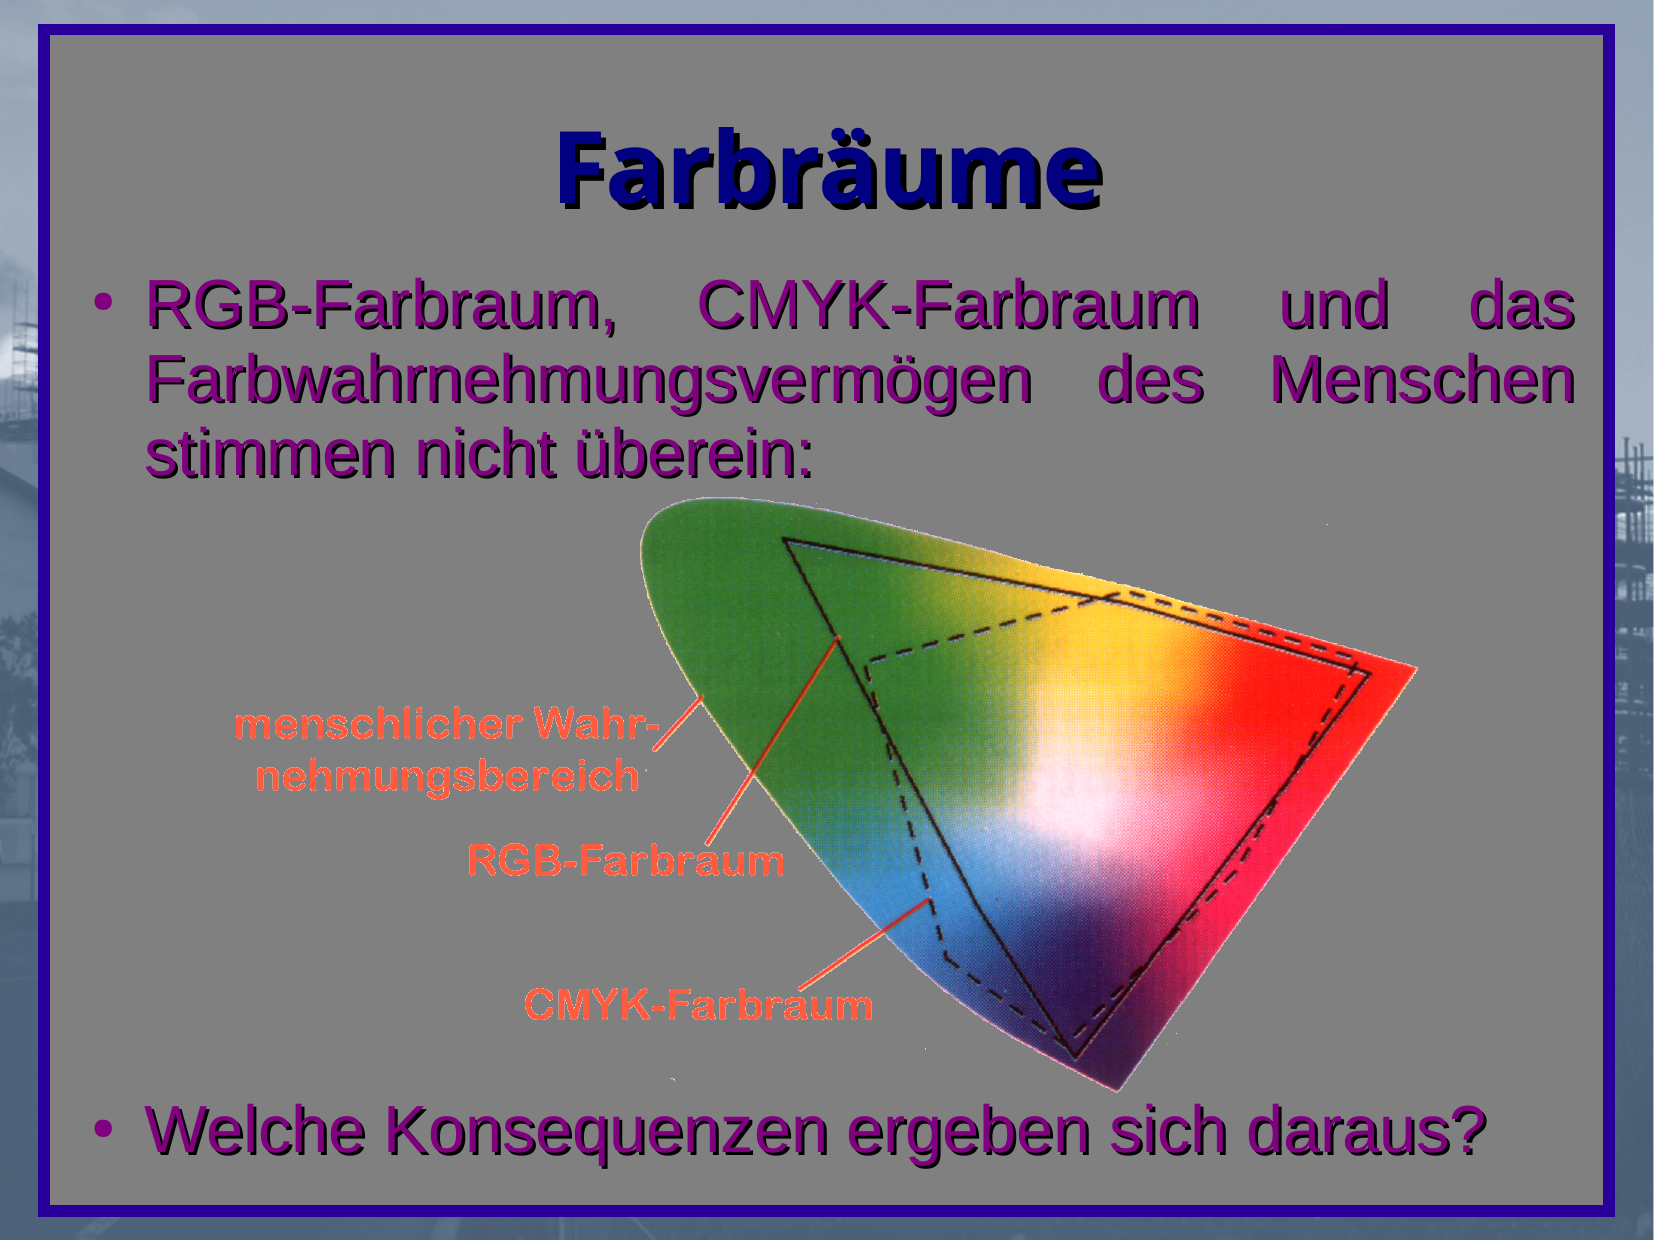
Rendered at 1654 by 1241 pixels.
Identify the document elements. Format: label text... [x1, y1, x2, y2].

list Welche Konsequenzen ergeben sich daraus? [73, 1092, 1577, 1182]
list RGB-Farbraum, CMYK-Farbraum und das Farbwahrnehmungsvermögen des Menschen stimmen nicht überein: [73, 265, 1577, 502]
picture [0, 0, 1654, 1240]
title Farbräume [82, 49, 1571, 265]
